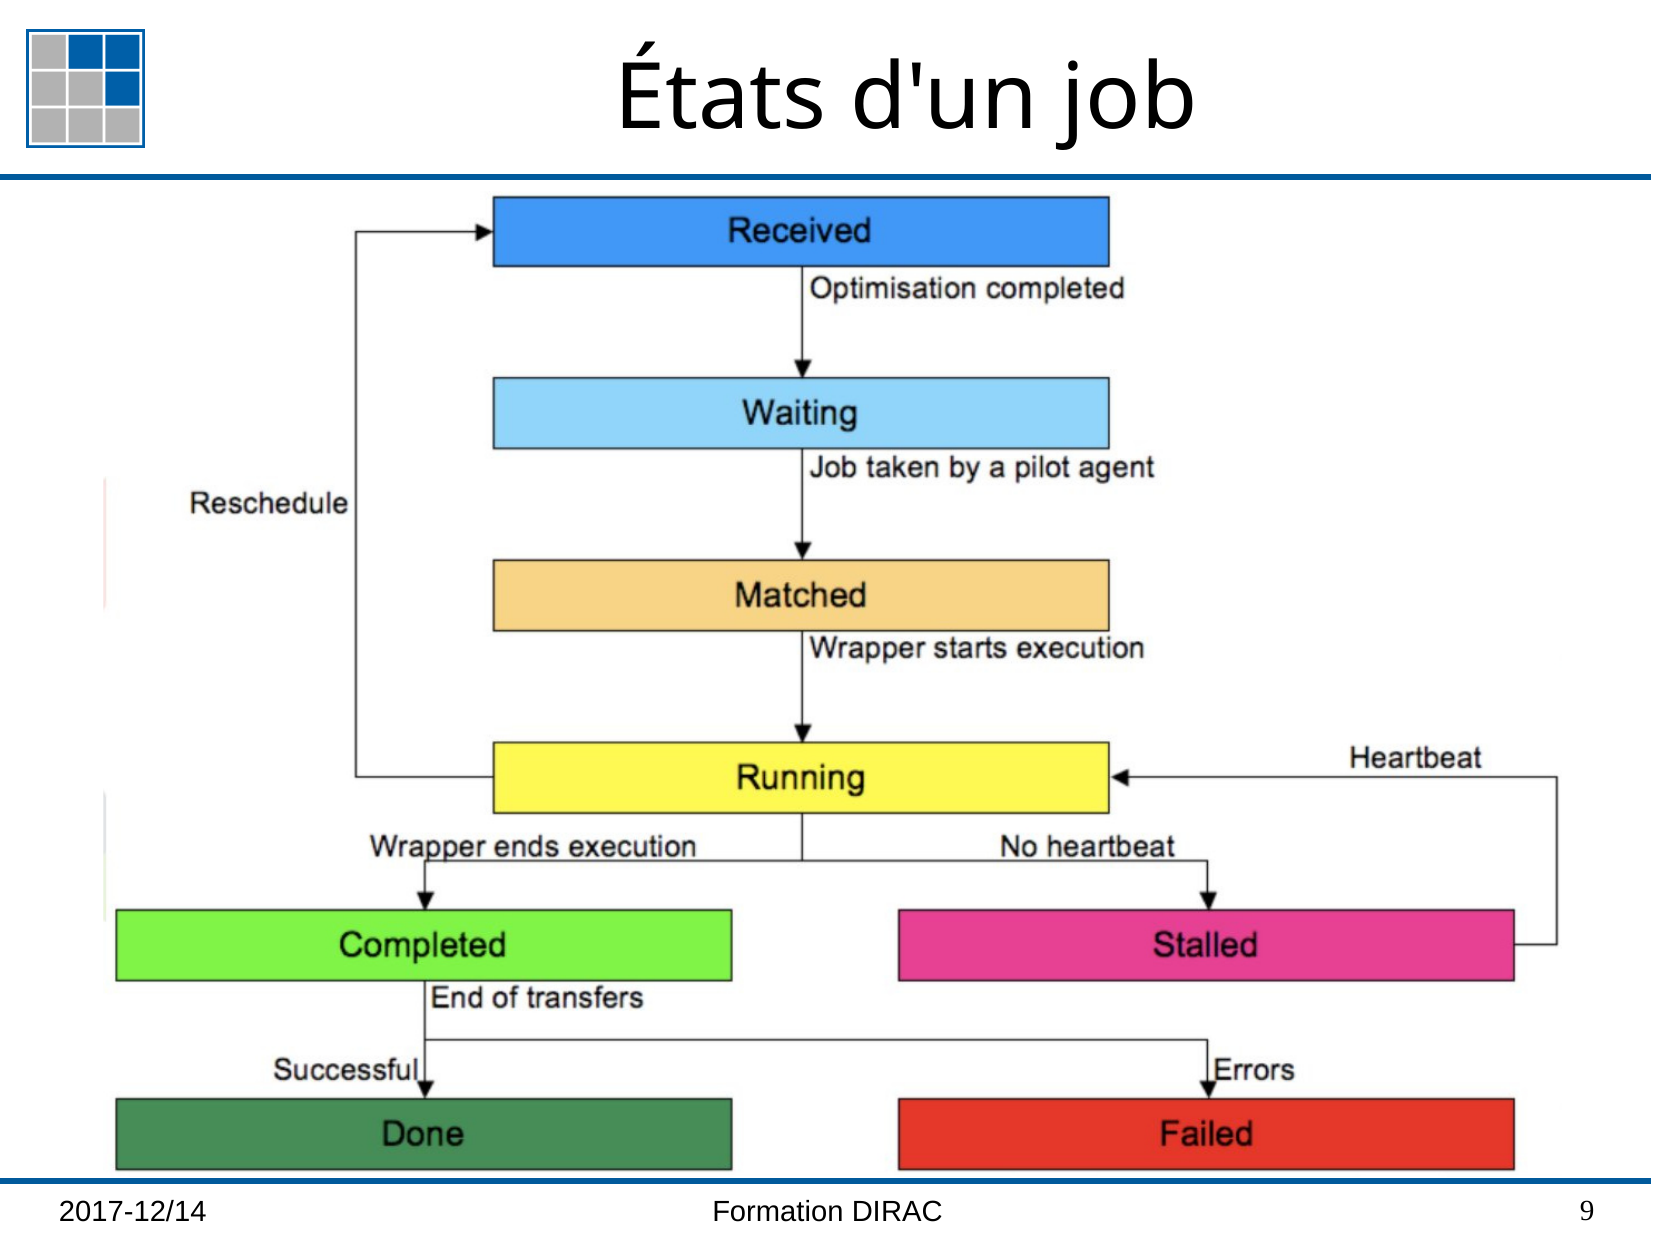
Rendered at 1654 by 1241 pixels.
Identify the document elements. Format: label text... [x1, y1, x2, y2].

picture [103, 191, 1562, 1177]
picture [26, 29, 145, 148]
title États d'un job [162, 43, 1651, 144]
